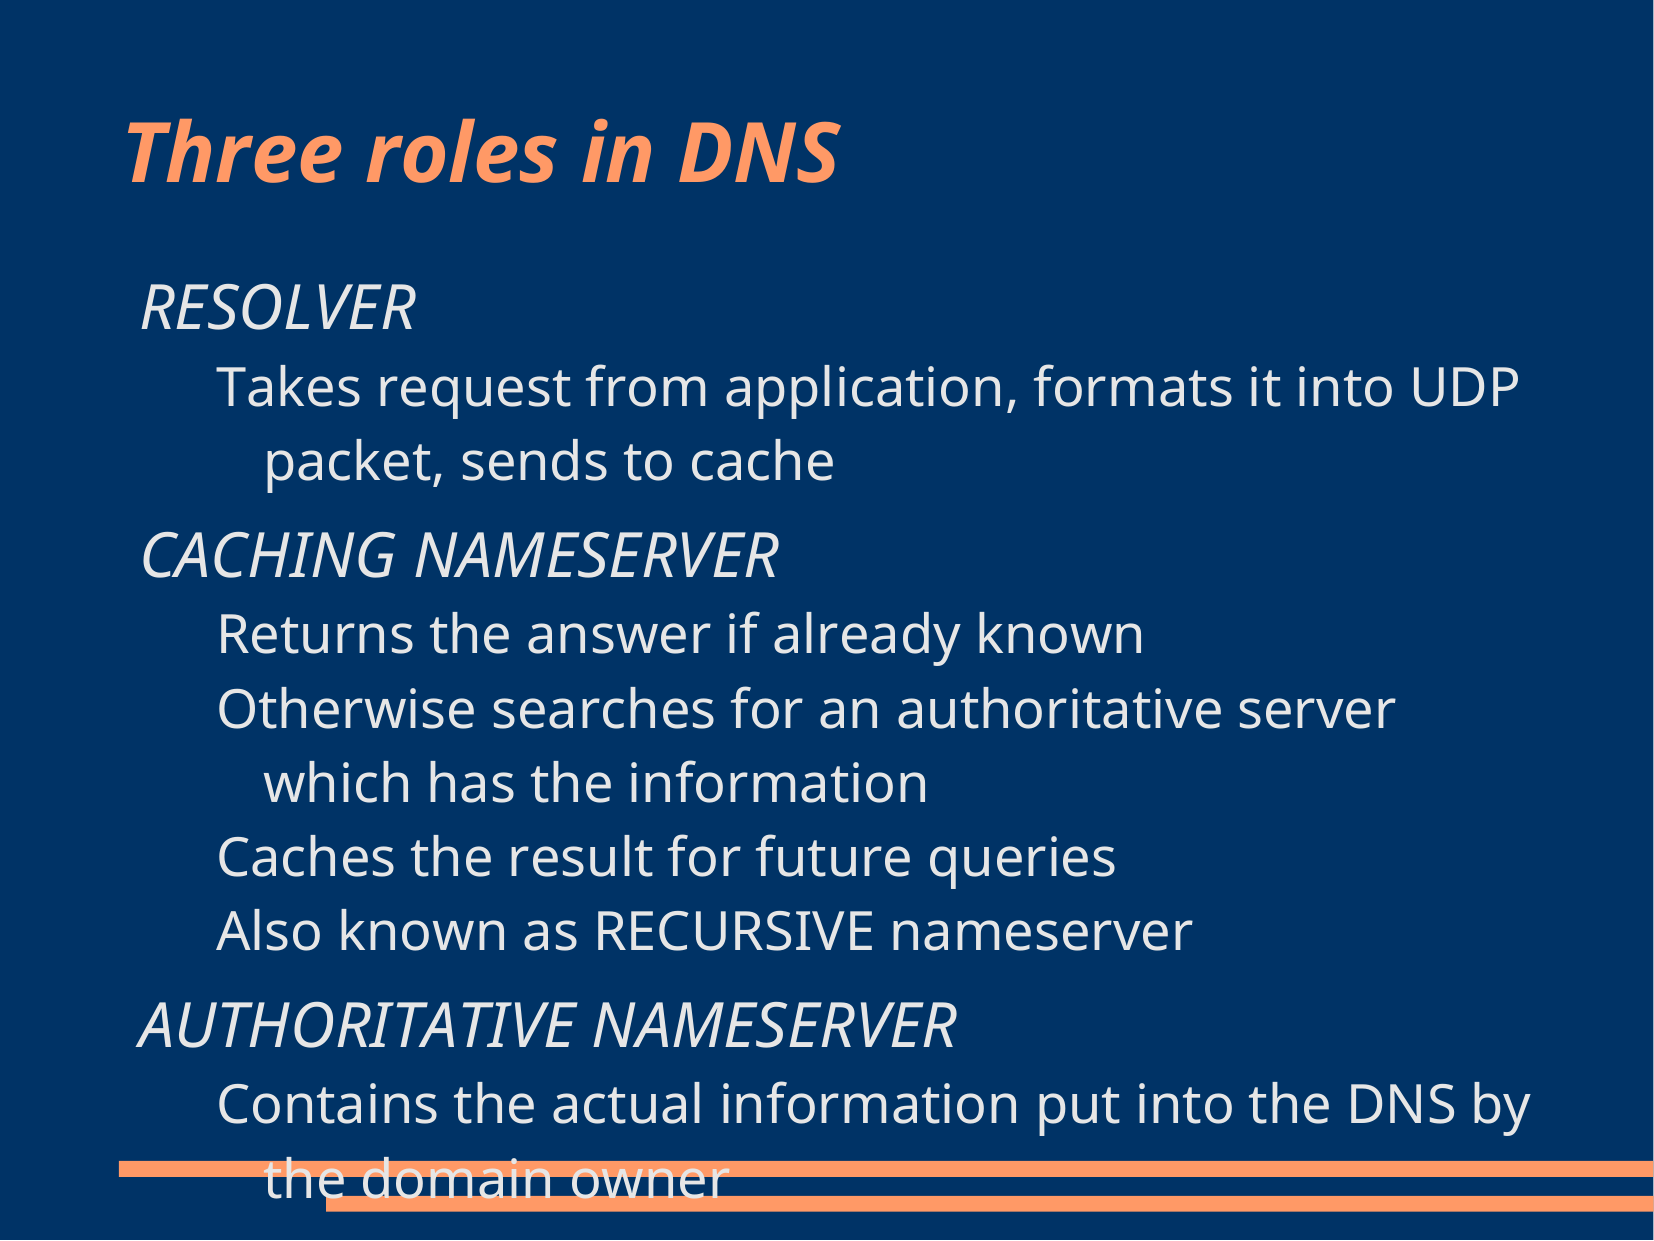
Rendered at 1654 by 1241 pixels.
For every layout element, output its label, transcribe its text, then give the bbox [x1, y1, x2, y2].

title Three roles in DNS [121, 46, 1534, 254]
list RESOLVER Takes request from application, formats it into UDP packet, sends to cache CACHING NAMESERVER Returns the answer if already known Otherwise searches for an authoritative server which has the information Caches the result for future queries Also known as RECURSIVE nameserver AUTHORITATIVE NAMESERVER Contains the actual information put into the DNS by the domain owner [121, 263, 1561, 1158]
